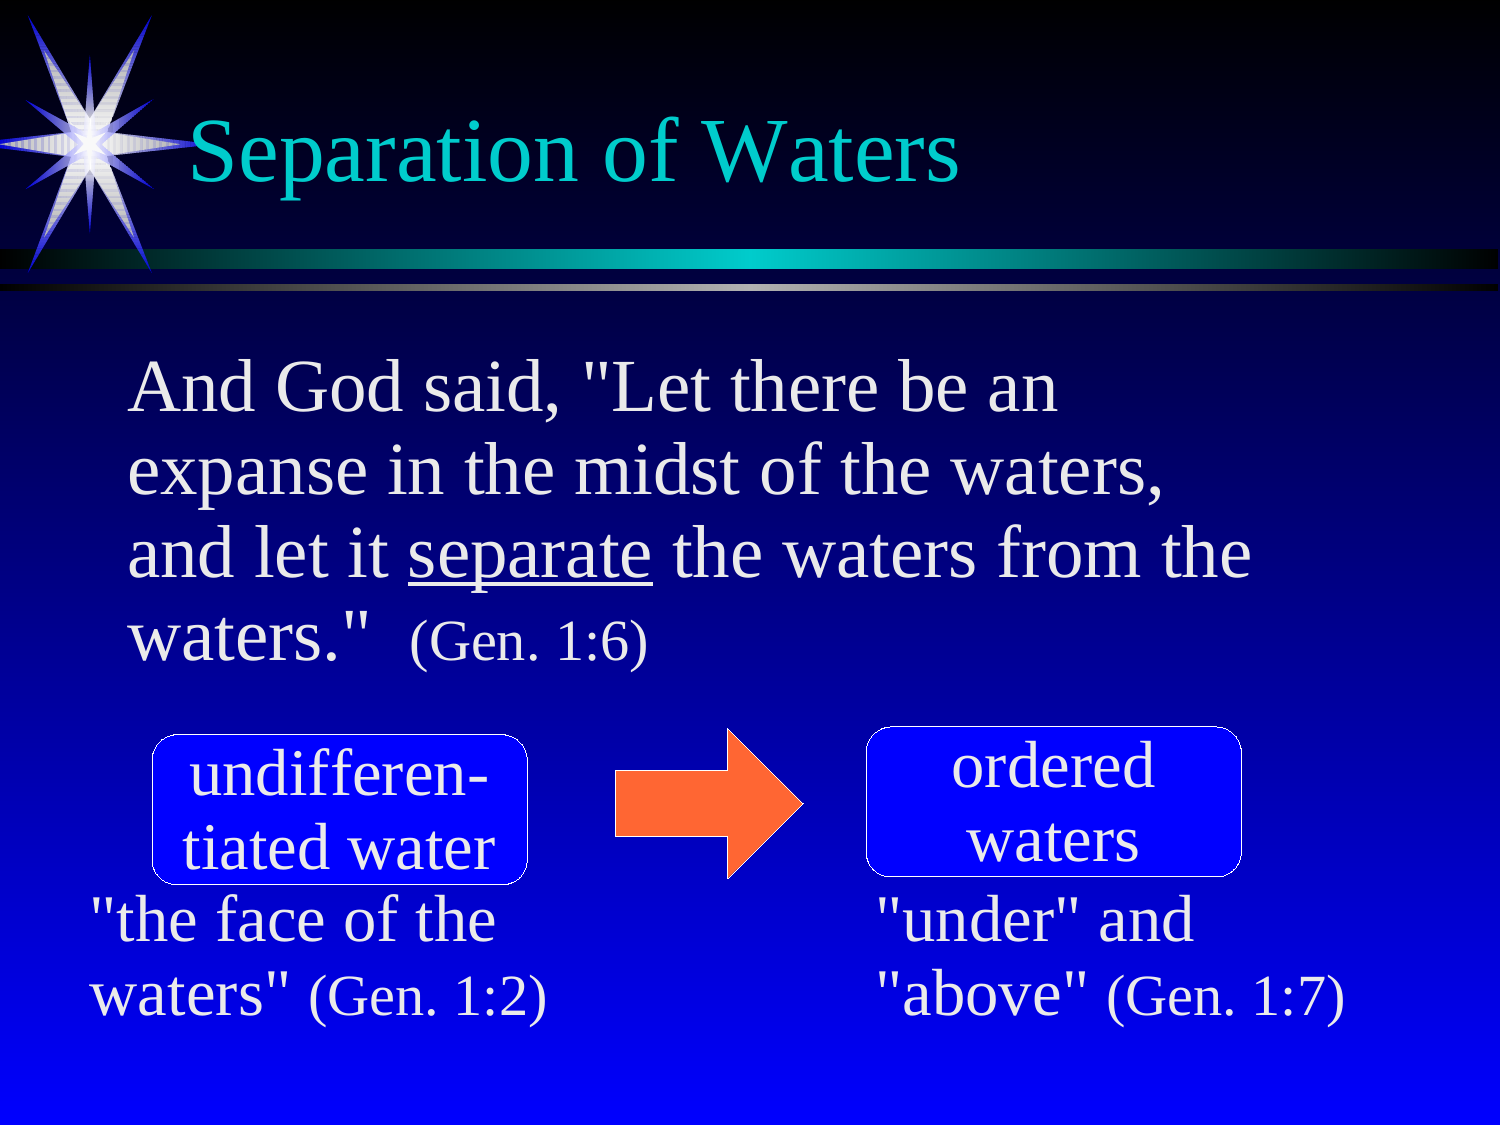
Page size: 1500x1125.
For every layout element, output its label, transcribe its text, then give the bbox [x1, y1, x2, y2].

title Separation of Waters [187, 63, 1463, 237]
text_box undifferen- tiated water [152, 734, 528, 874]
text_box "the face of the waters" (Gen. 1:2) [75, 874, 638, 1038]
text_box And God said, "Let there be an expanse in the midst of the waters, and let it separate the waters from the waters." (Gen. 1:6) [112, 337, 1276, 685]
text_box [615, 728, 804, 879]
text_box "under" and "above" (Gen. 1:7) [860, 874, 1423, 1038]
text_box ordered waters [866, 726, 1242, 874]
